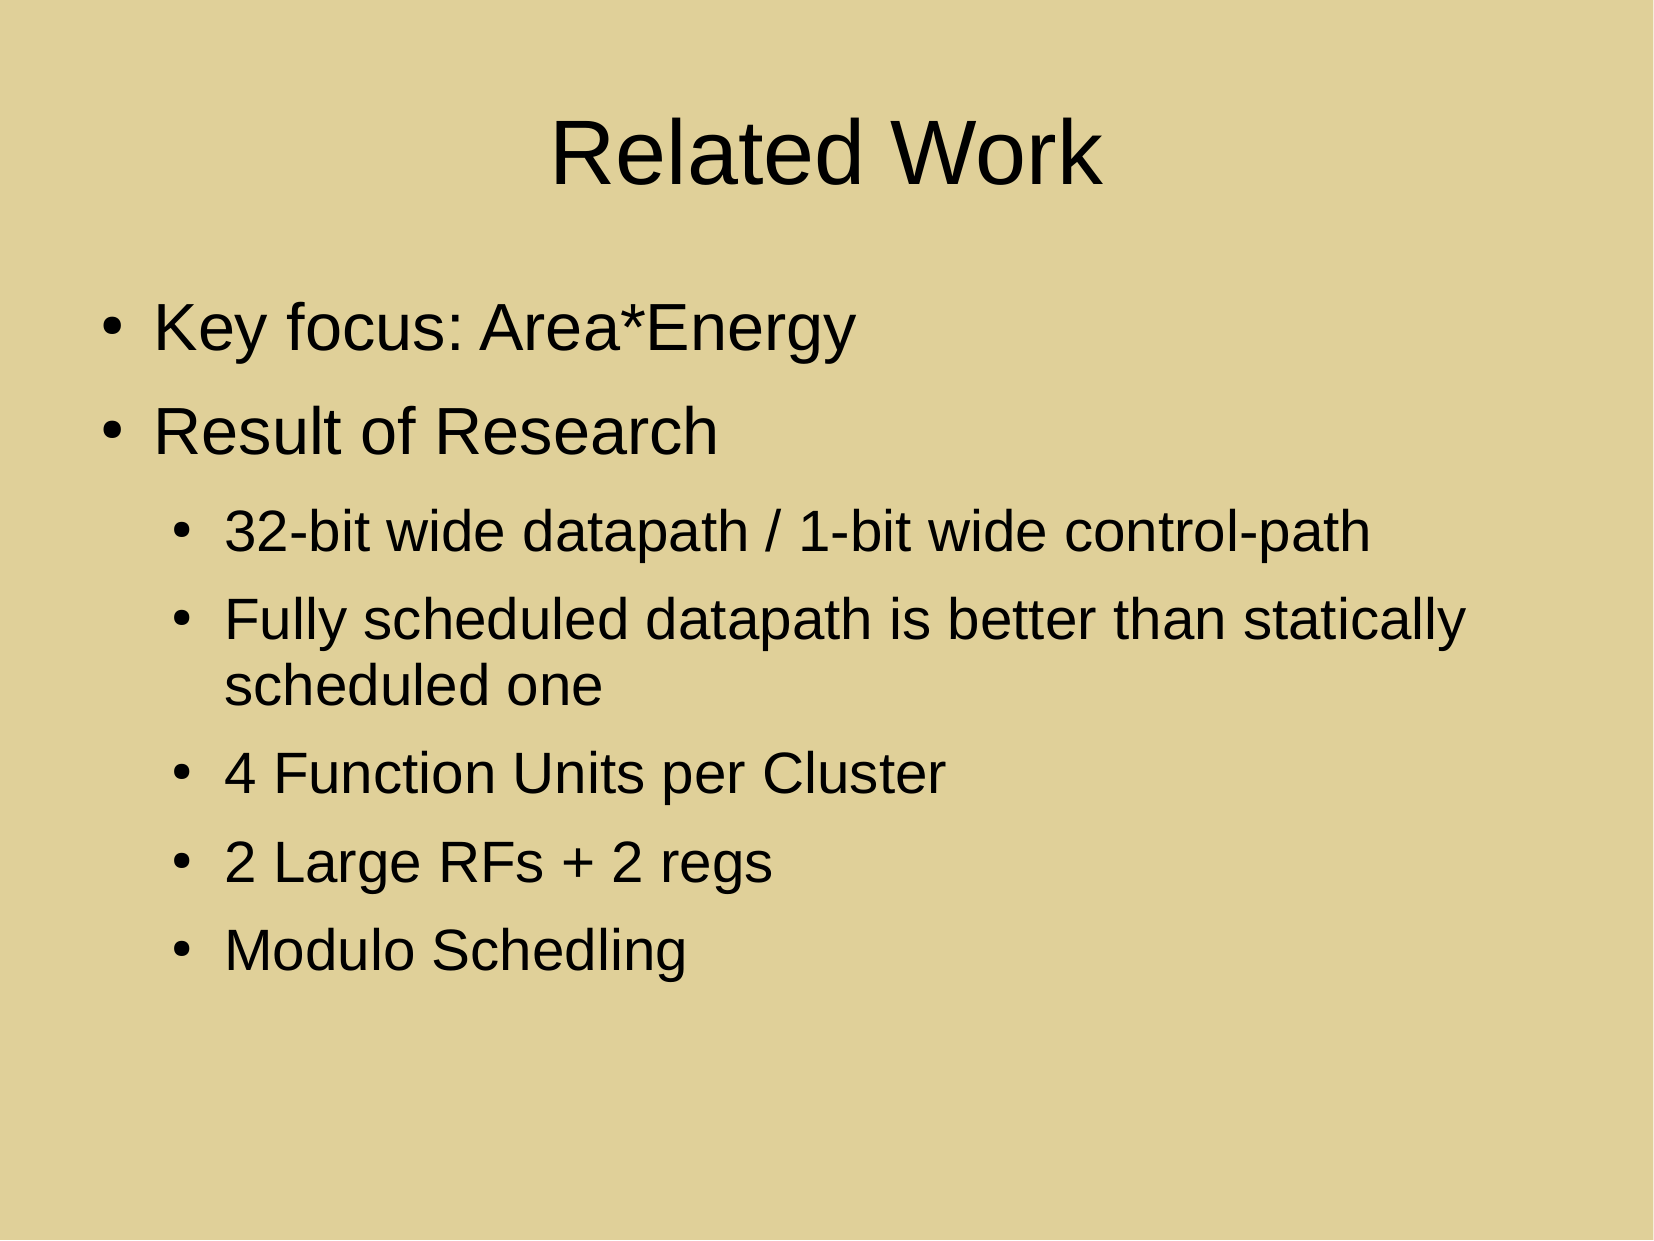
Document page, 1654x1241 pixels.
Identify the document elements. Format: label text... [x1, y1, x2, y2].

list Key focus: Area*Energy Result of Research 32-bit wide datapath / 1-bit wide control-path Fully scheduled datapath is better than statically scheduled one 4 Function Units per Cluster 2 Large RFs + 2 regs Modulo Schedling [82, 290, 1571, 1109]
title Related Work [82, 49, 1571, 257]
